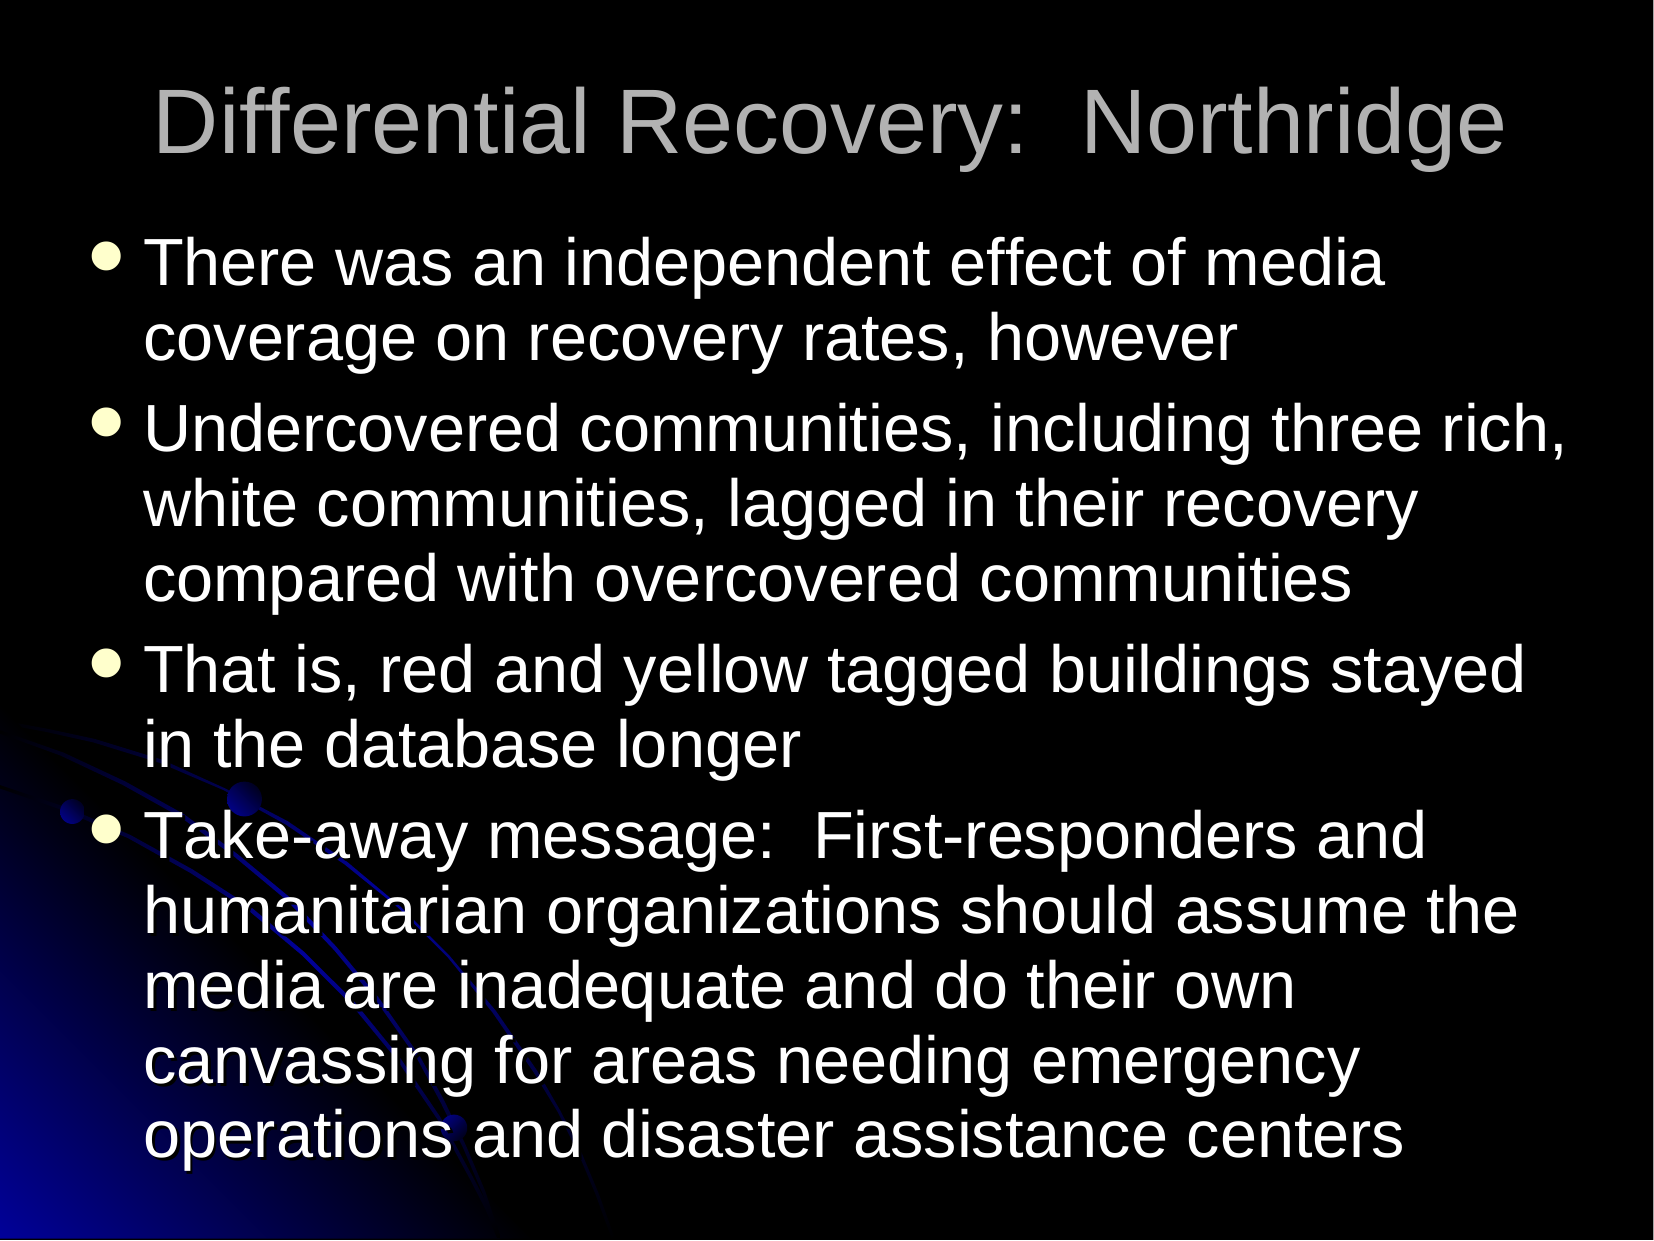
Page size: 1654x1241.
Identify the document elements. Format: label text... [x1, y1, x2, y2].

title Differential Recovery: Northridge [87, 19, 1576, 225]
list There was an independent effect of media coverage on recovery rates, however Undercovered communities, including three rich, white communities, lagged in their recovery compared with overcovered communities That is, red and yellow tagged buildings stayed in the database longer Take-away message: First-responders and humanitarian organizations should assume the media are inadequate and do their own canvassing for areas needing emergency operations and disaster assistance centers [87, 225, 1576, 1241]
